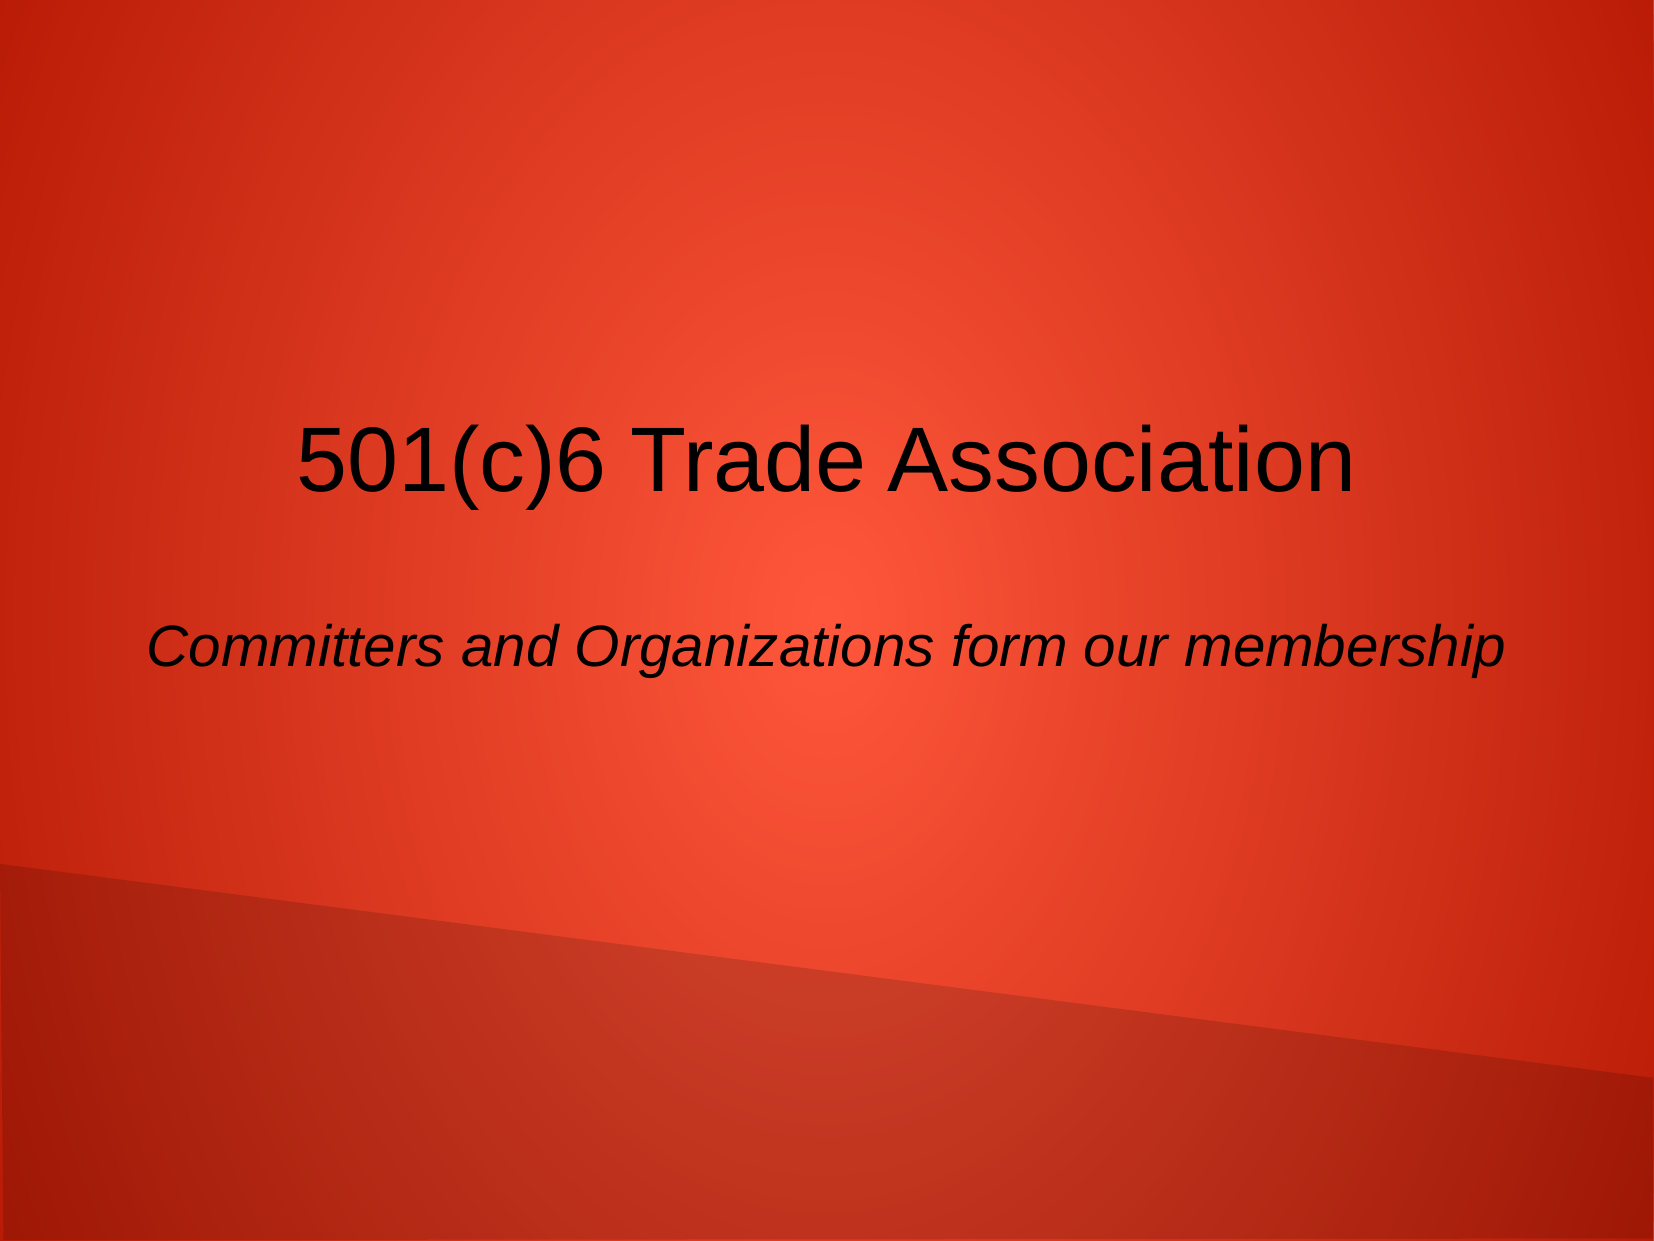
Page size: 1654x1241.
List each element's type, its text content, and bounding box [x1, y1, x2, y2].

subtitle 501(c)6 Trade Association Committers and Organizations form our membership [82, 138, 1571, 1099]
